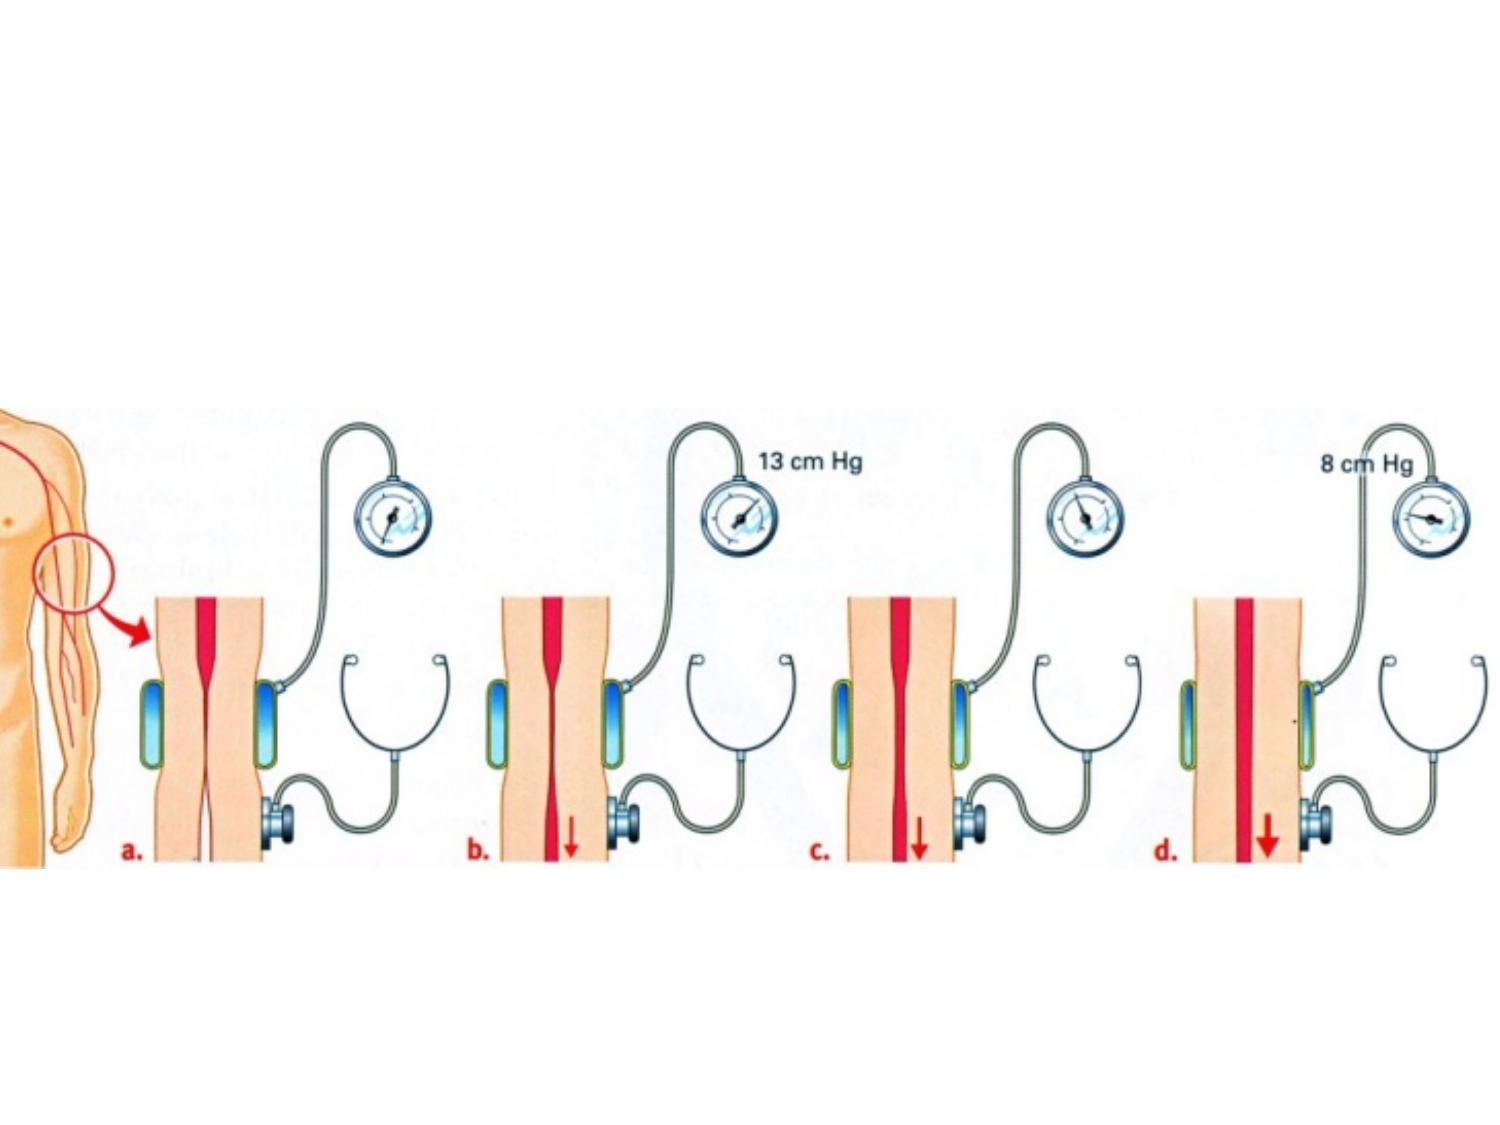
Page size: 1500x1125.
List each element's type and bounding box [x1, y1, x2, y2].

picture [0, 408, 1498, 869]
